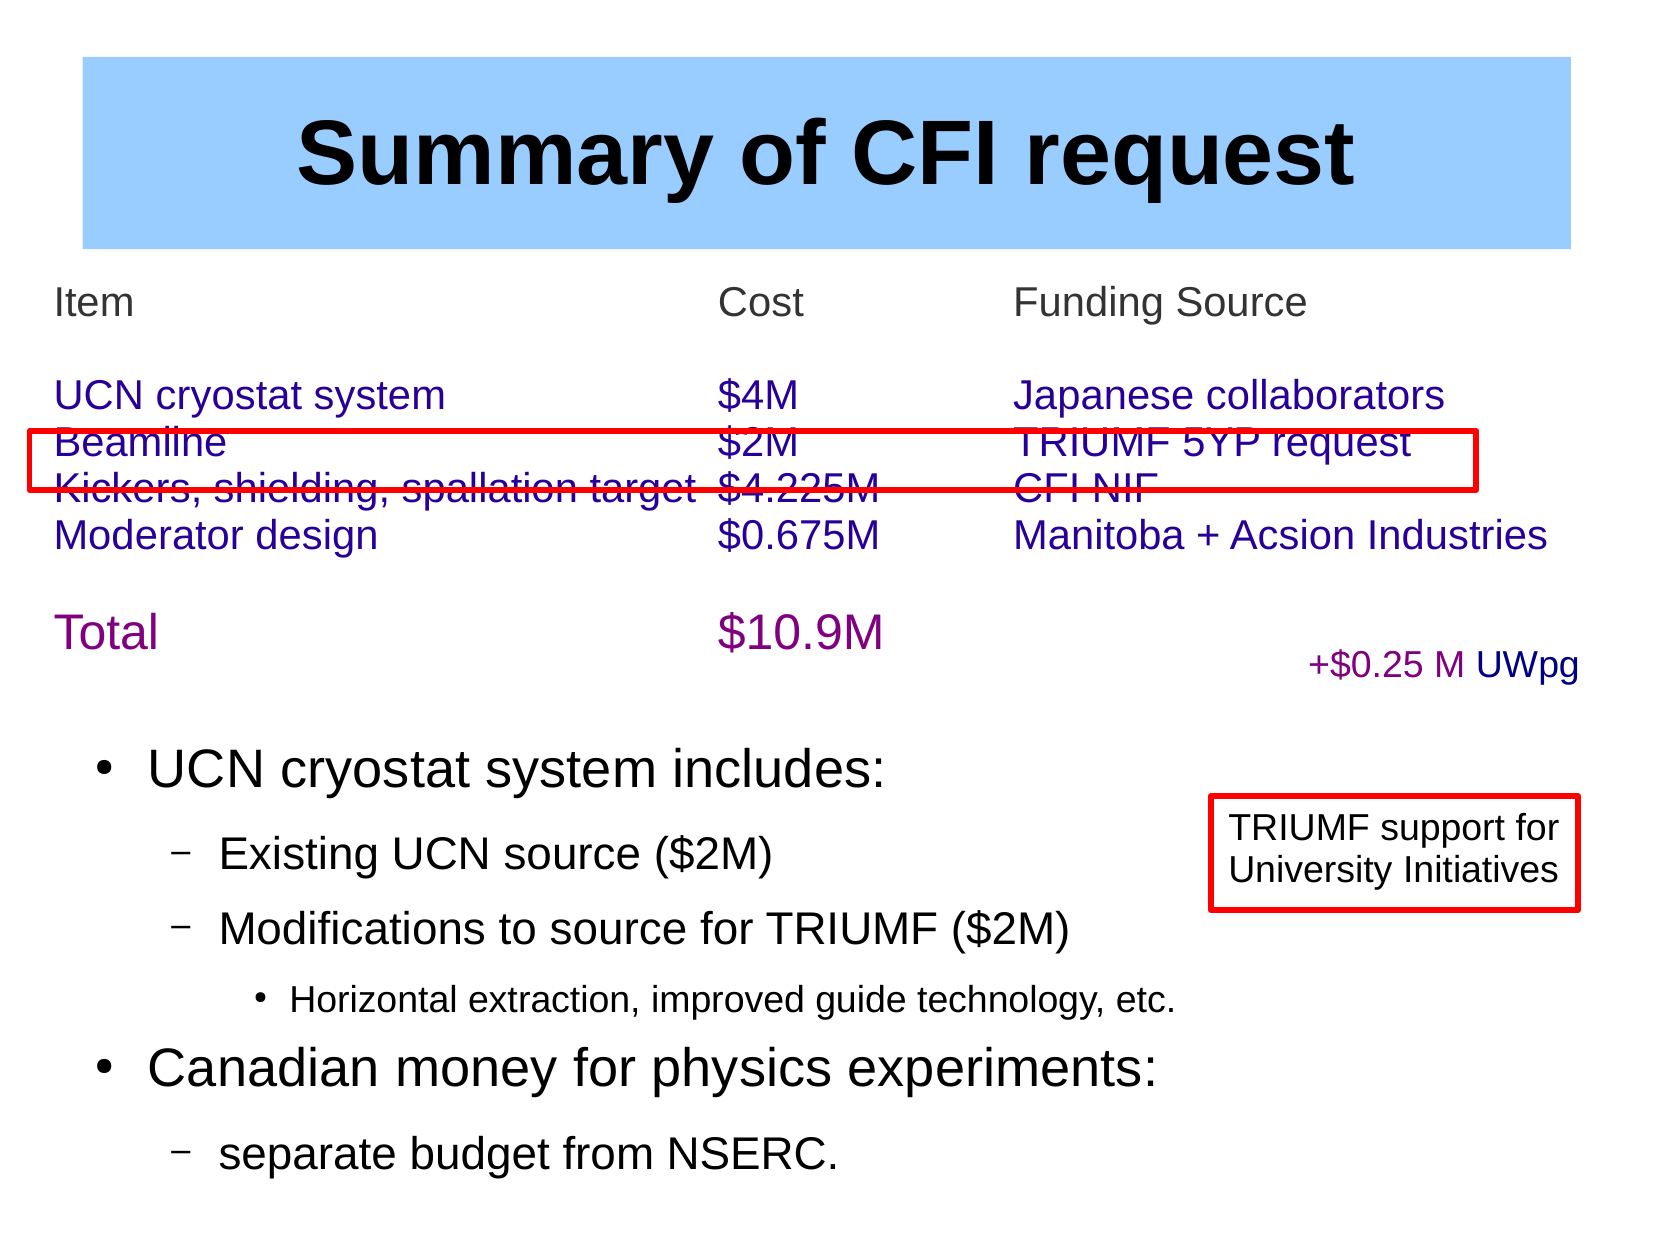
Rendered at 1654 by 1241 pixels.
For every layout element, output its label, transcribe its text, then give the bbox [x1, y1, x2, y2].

text_box Item Cost Funding Source UCN cryostat system $4M Japanese collaborators Beamline $2M TRIUMF 5YP request Kickers, shielding, spallation target $4.225M CFI NIF Moderator design $0.675M Manitoba + Acsion Industries Total $10.9M [38, 271, 1565, 713]
title Summary of CFI request [82, 56, 1571, 250]
text_box +$0.25 M UWpg [1293, 636, 1625, 698]
text_box TRIUMF support for University Initiatives [1210, 796, 1579, 910]
text_box Item Cost Funding Source UCN cryostat system $4M Japanese collaborators Beamline $2M TRIUMF 5YP request Kickers, shielding, spallation target $4.225M CFI NIF Moderator design $0.675M Manitoba + Acsion Industries Total $10.9M [38, 434, 1473, 487]
list UCN cryostat system includes: Existing UCN source ($2M) Modifications to source for TRIUMF ($2M) Horizontal extraction, improved guide technology, etc. Canadian money for physics experiments: separate budget from NSERC. [76, 738, 1565, 1215]
